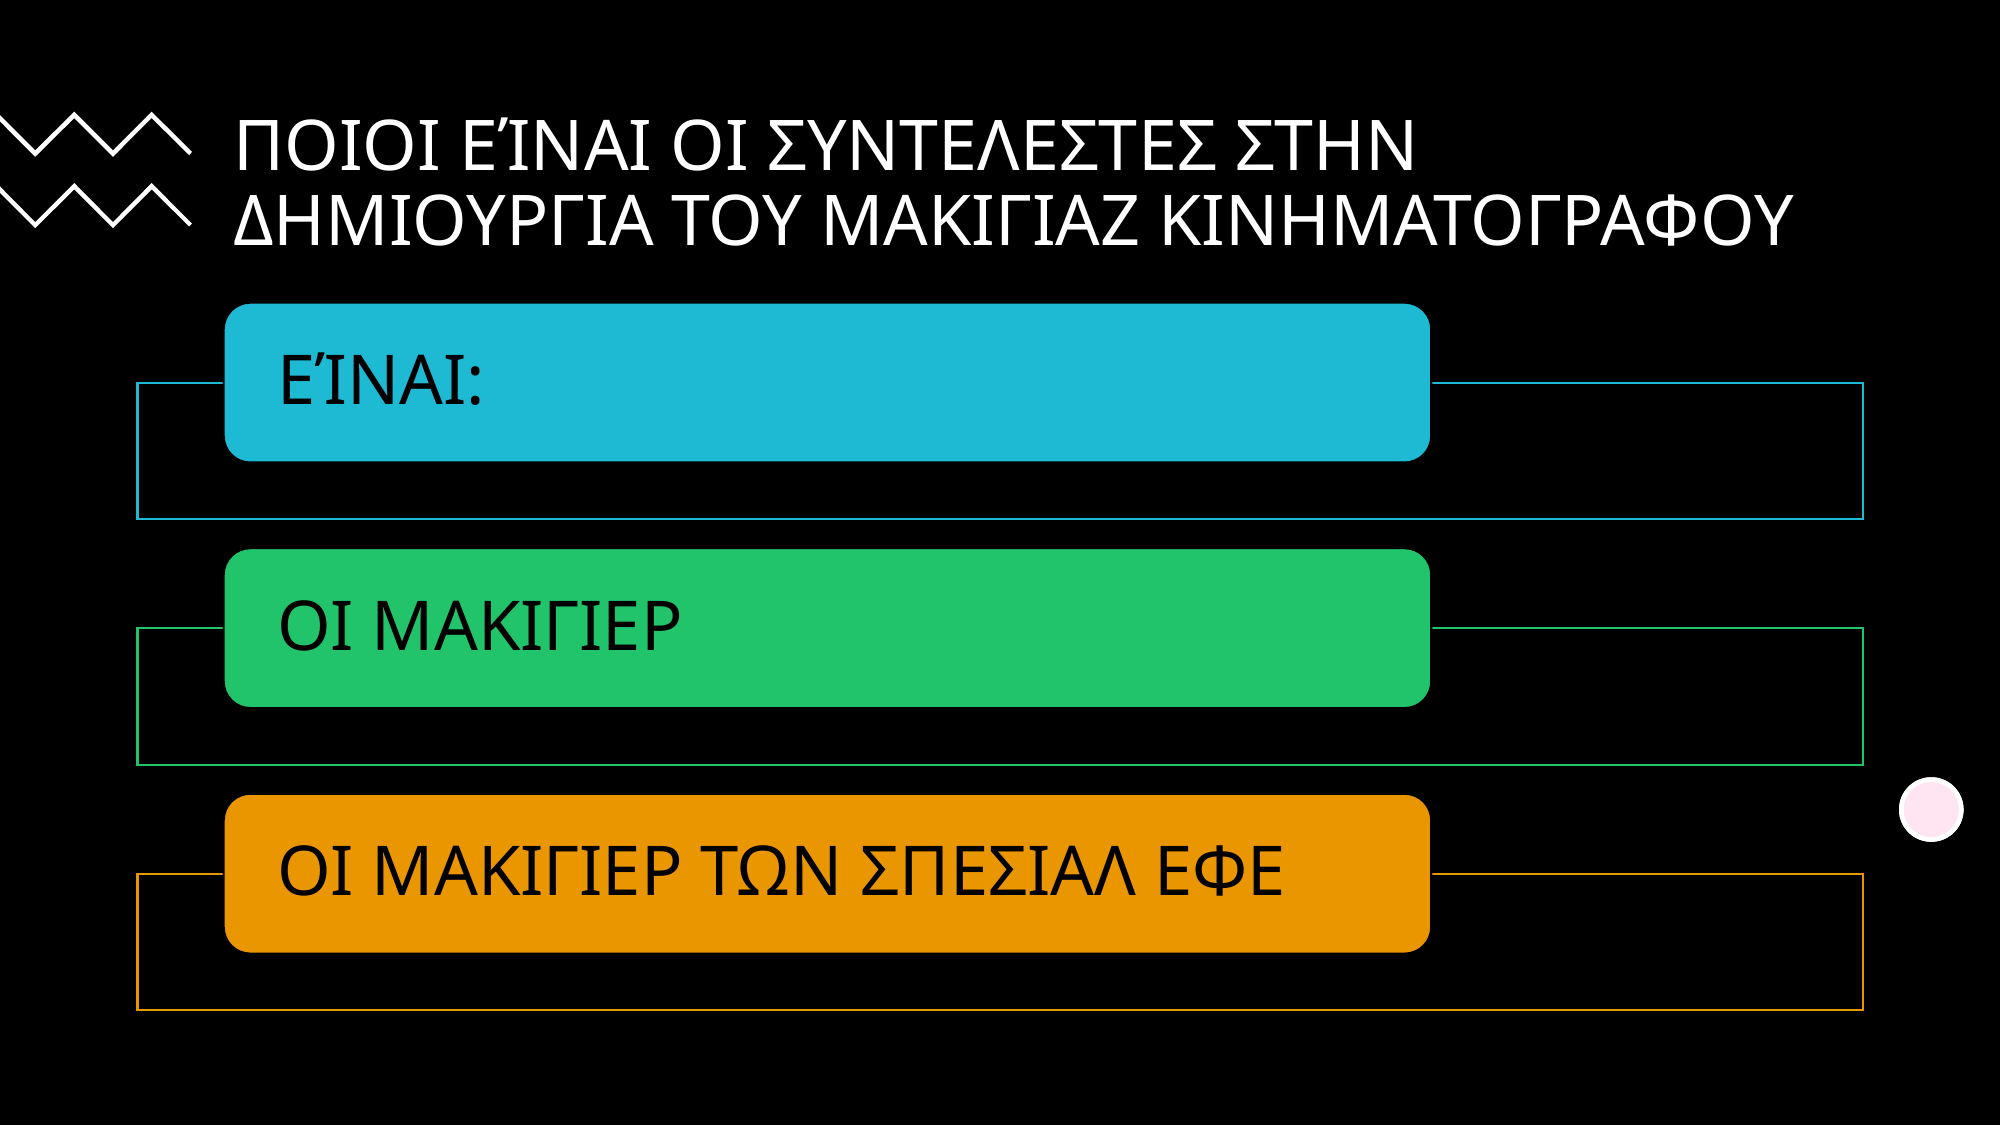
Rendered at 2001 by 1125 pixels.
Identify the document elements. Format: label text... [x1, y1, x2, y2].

text_box [0, 0, 2000, 1125]
text_box ΟΙ ΜΑΚΙΓΙΕΡ ΤΩΝ ΣΠΕΣΙΑΛ ΕΦΕ [223, 793, 1432, 954]
text_box ΕΊΝΑΙ: [223, 302, 1432, 463]
title ΠΟΙΟΙ ΕΊΝΑΙ ΟΙ ΣΥΝΤΕΛΕΣΤΕΣ ΣΤΗΝ ΔΗΜΙΟΥΡΓΙΑ ΤΟΥ ΜΑΚΙΓΙΑΖ ΚΙΝΗΜΑΤΟΓΡΑΦΟΥ [218, 92, 1818, 278]
text_box ΟΙ ΜΑΚΙΓΙΕΡ [223, 548, 1432, 709]
